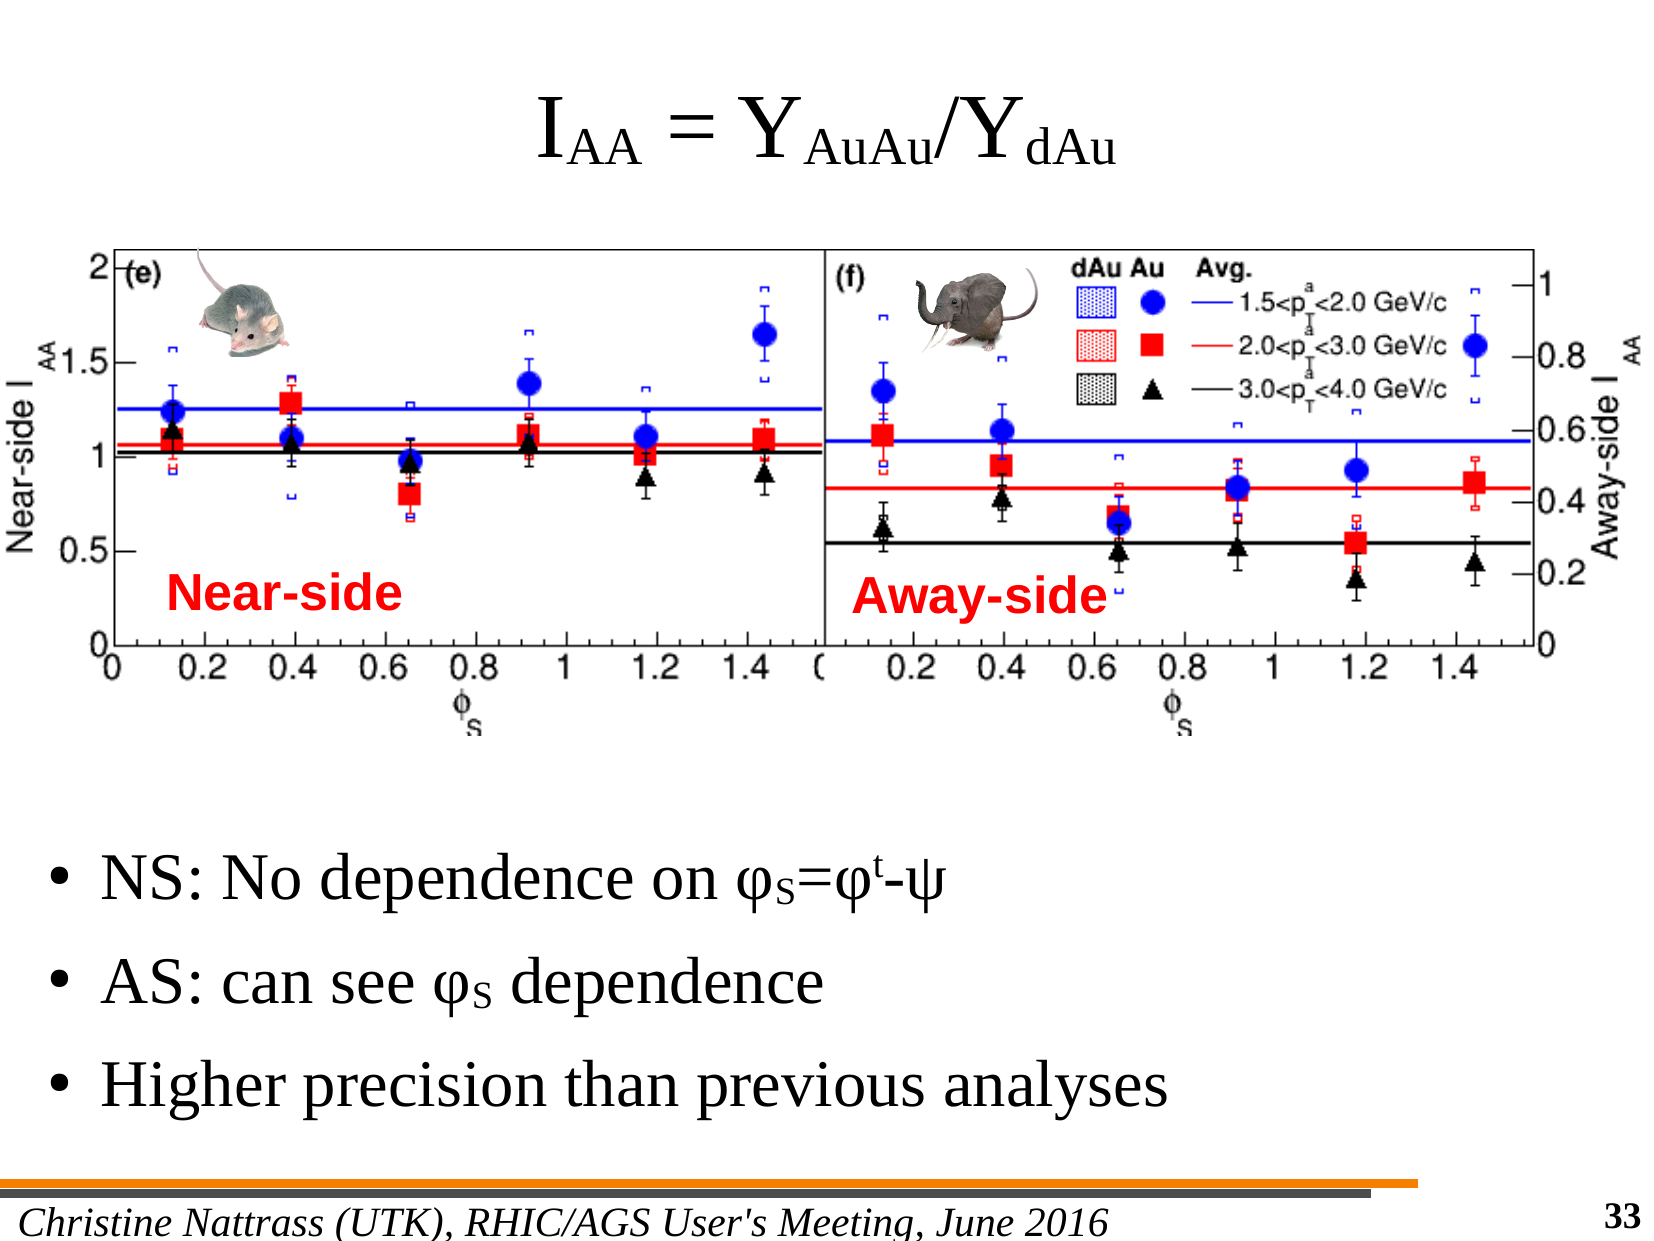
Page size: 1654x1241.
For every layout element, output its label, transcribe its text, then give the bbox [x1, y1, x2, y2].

title IAA = YAuAu/YdAu [82, 58, 1571, 195]
list NS: No dependence on φS=φt-ψ AS: can see φS dependence Higher precision than previous analyses [30, 840, 1636, 1171]
text_box Away-side [837, 559, 1138, 633]
text_box Near-side [137, 555, 438, 630]
picture [0, 233, 1650, 736]
